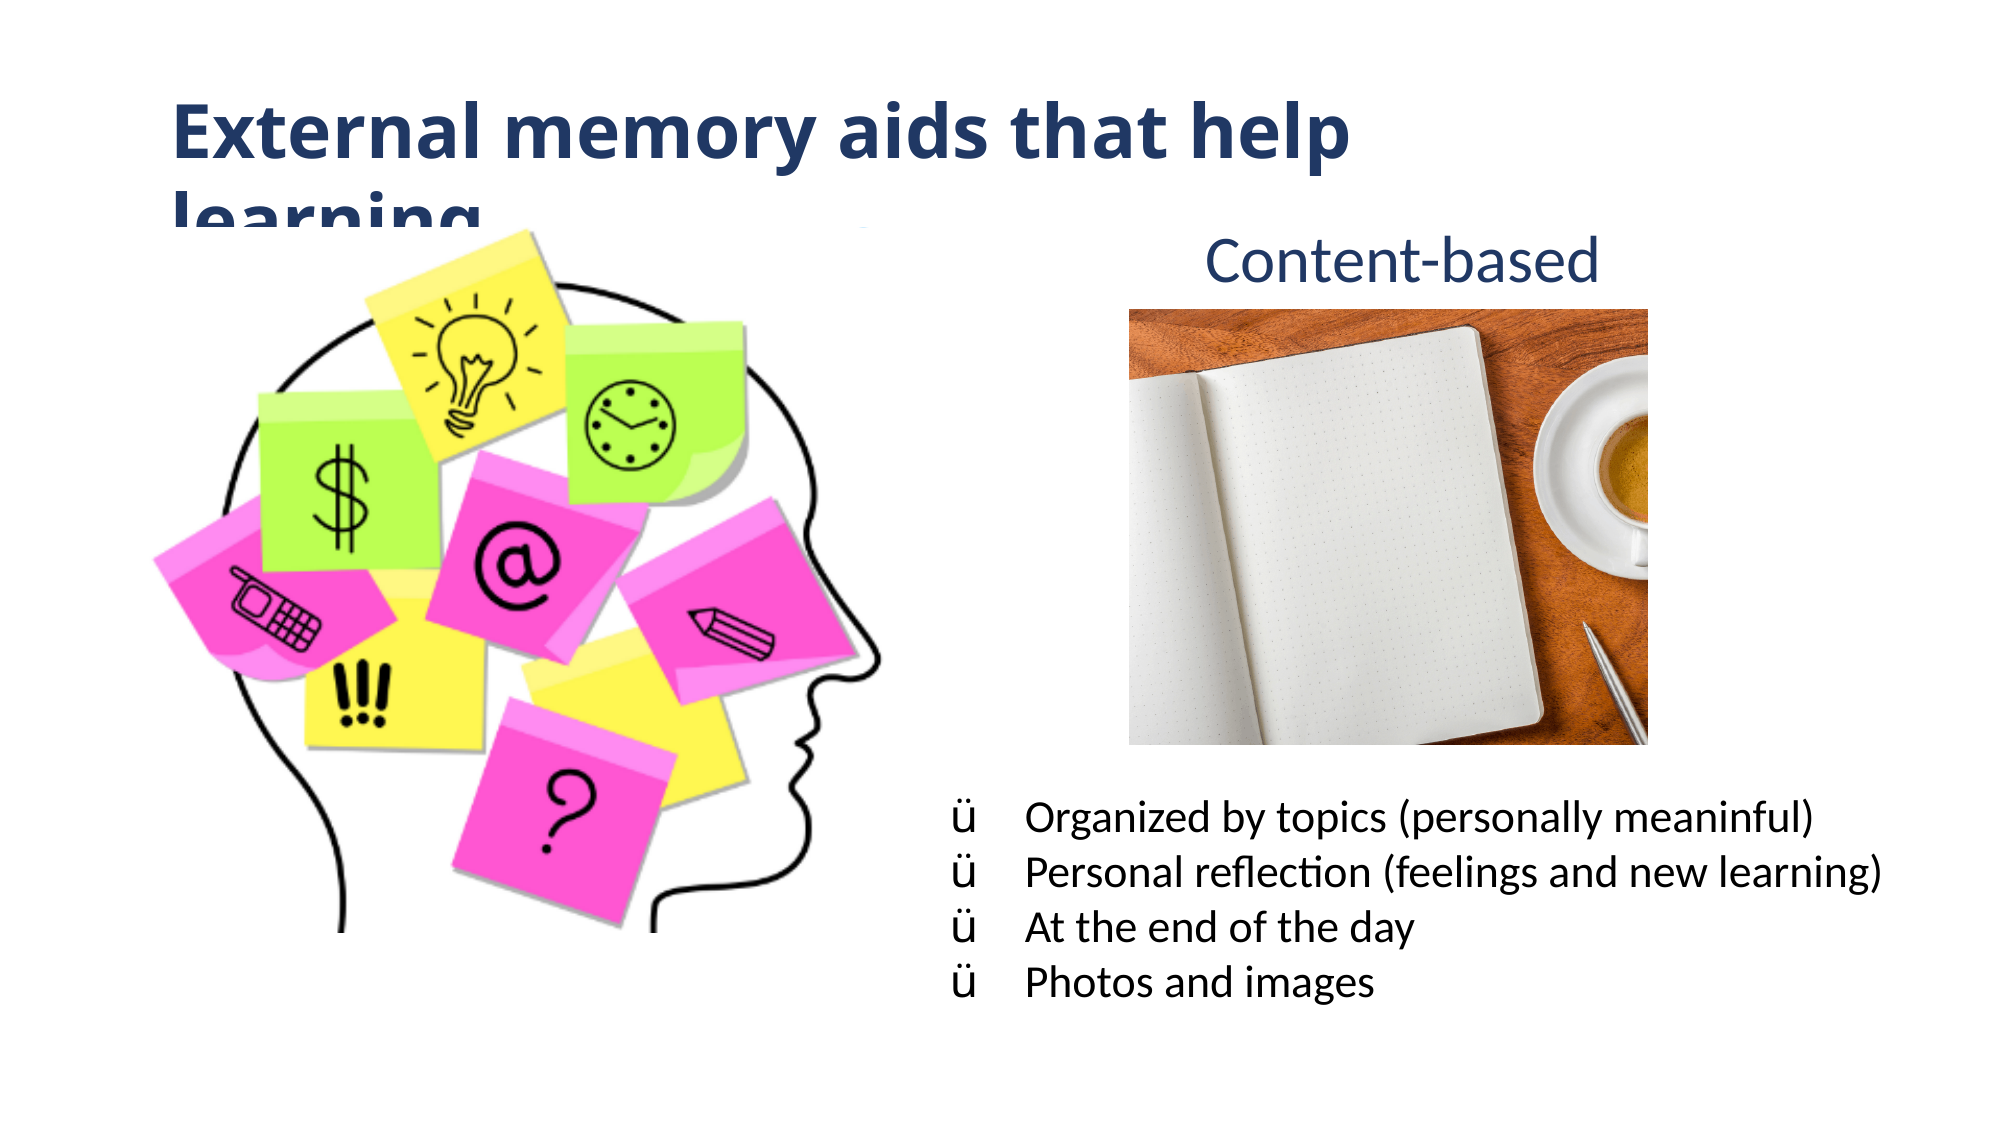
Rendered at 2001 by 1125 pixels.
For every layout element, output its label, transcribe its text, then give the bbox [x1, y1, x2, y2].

text_box External memory aids that help learning [155, 75, 1677, 364]
picture [1129, 309, 1648, 745]
picture [71, 227, 948, 933]
text_box Organized by topics (personally meaninful) Personal reflection (feelings and new learning) At the end of the day Photos and images [934, 779, 1999, 1017]
text_box Content-based [1190, 207, 1622, 304]
